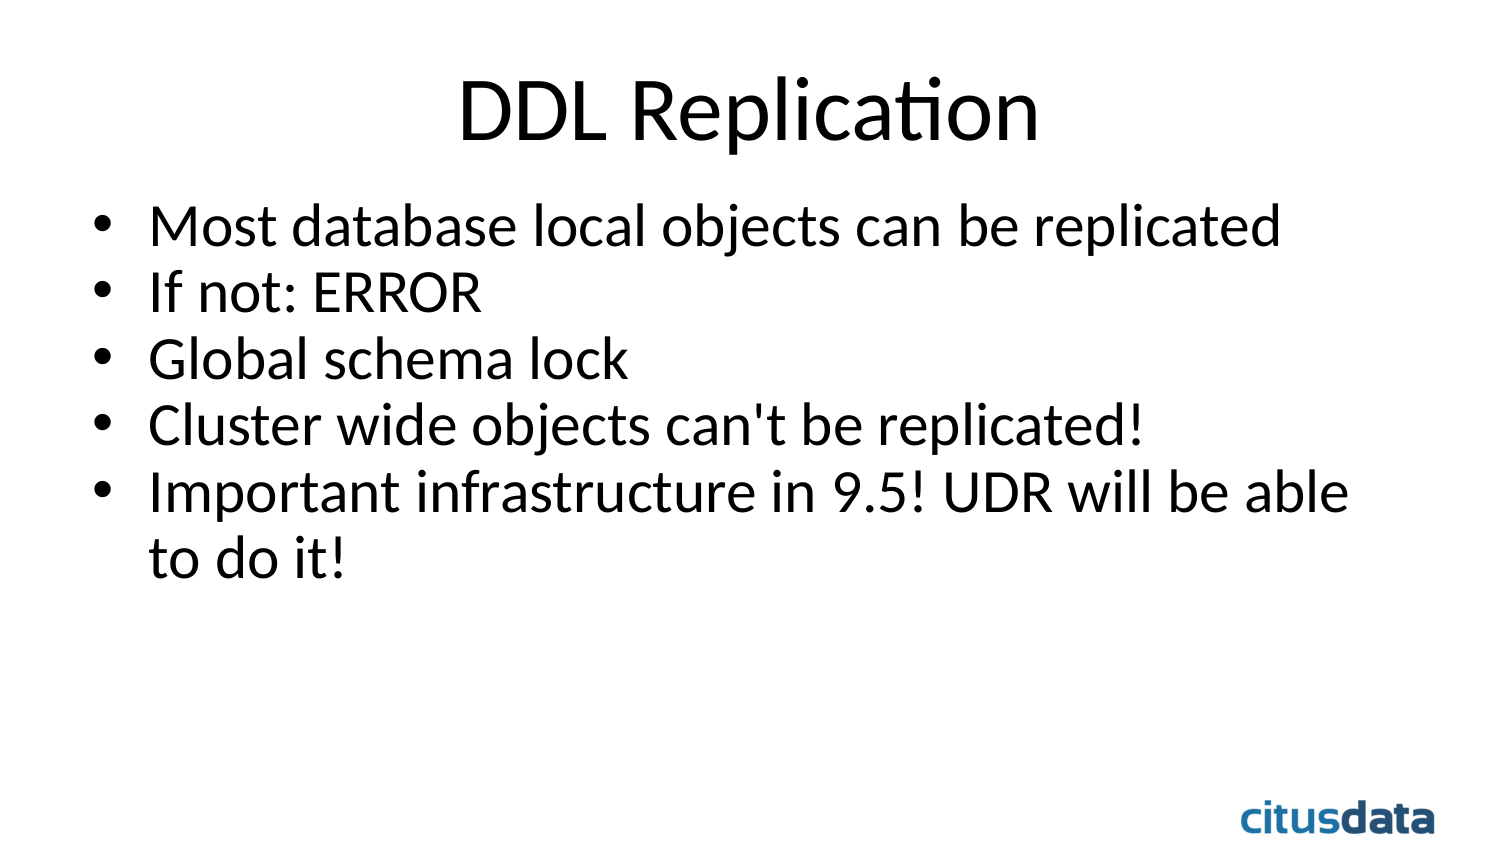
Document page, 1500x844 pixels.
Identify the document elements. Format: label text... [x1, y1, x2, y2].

title [75, 33, 1426, 175]
list [75, 196, 1426, 754]
picture [1237, 795, 1439, 837]
list Most database local objects can be replicated If not: ERROR Global schema lock Cluster wide objects can't be replicated! Important infrastructure in 9.5! UDR will be able to do it! [77, 185, 1428, 743]
